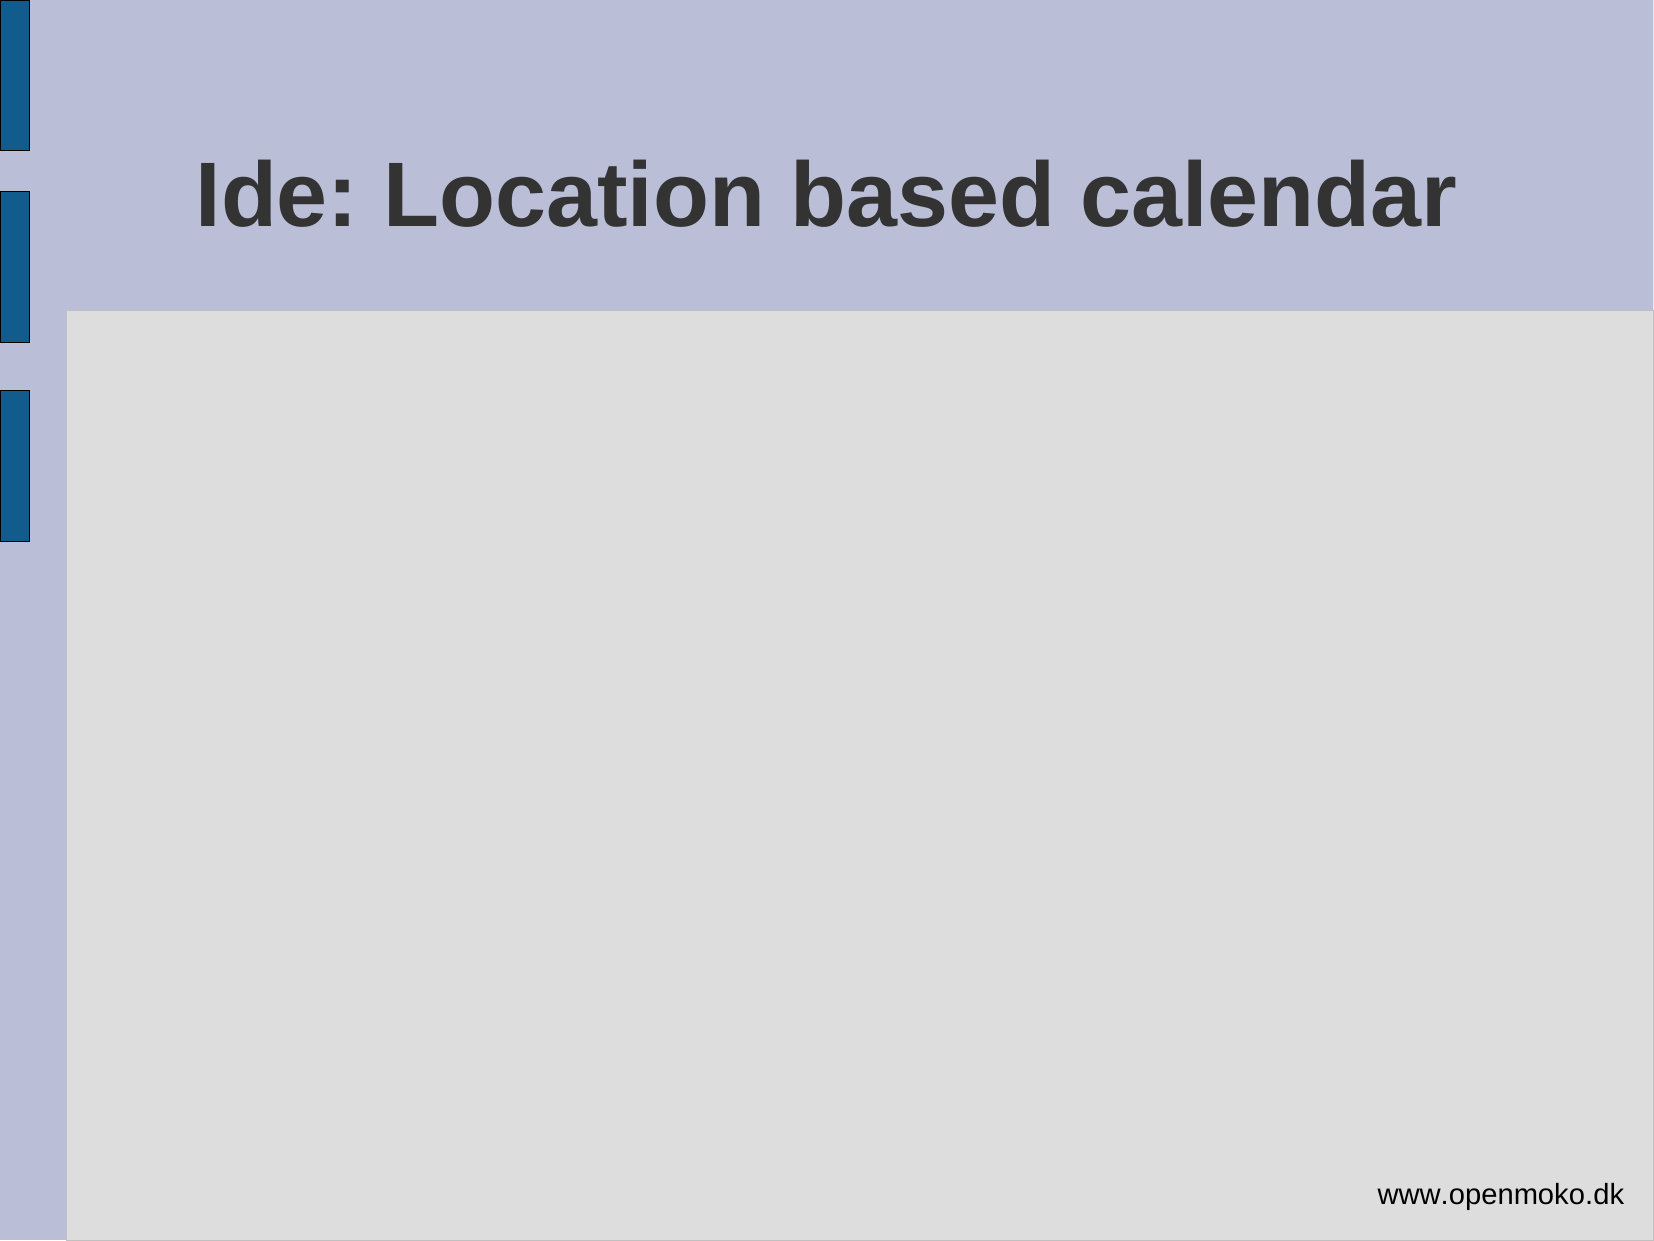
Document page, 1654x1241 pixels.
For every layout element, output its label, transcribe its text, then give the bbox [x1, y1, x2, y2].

title Ide: Location based calendar [121, 87, 1534, 302]
